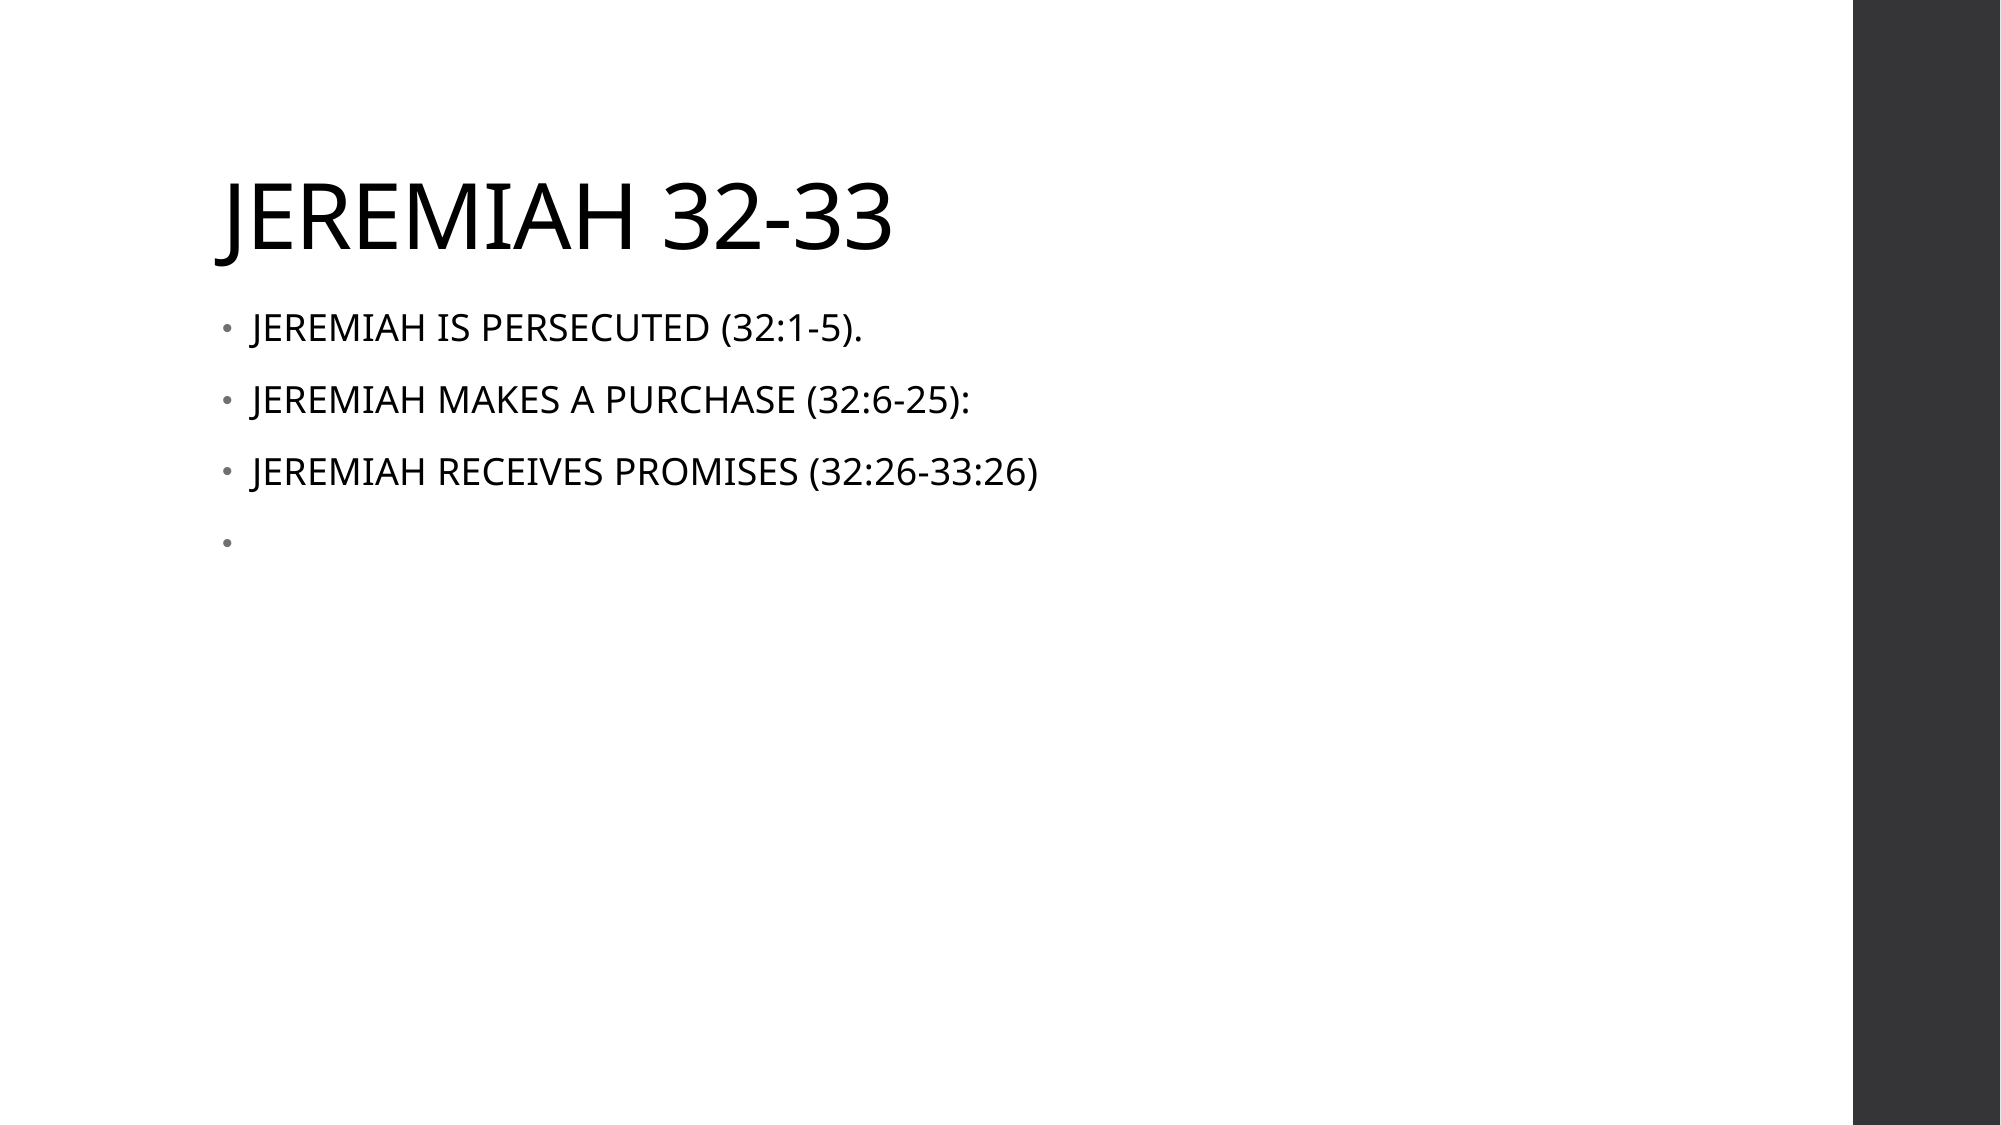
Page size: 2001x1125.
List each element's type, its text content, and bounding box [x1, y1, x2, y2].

list JEREMIAH IS PERSECUTED (32:1-5). JEREMIAH MAKES A PURCHASE (32:6-25): JEREMIAH RECEIVES PROMISES (32:26-33:26) [206, 299, 1617, 1014]
title JEREMIAH 32-33 [206, 60, 1797, 278]
